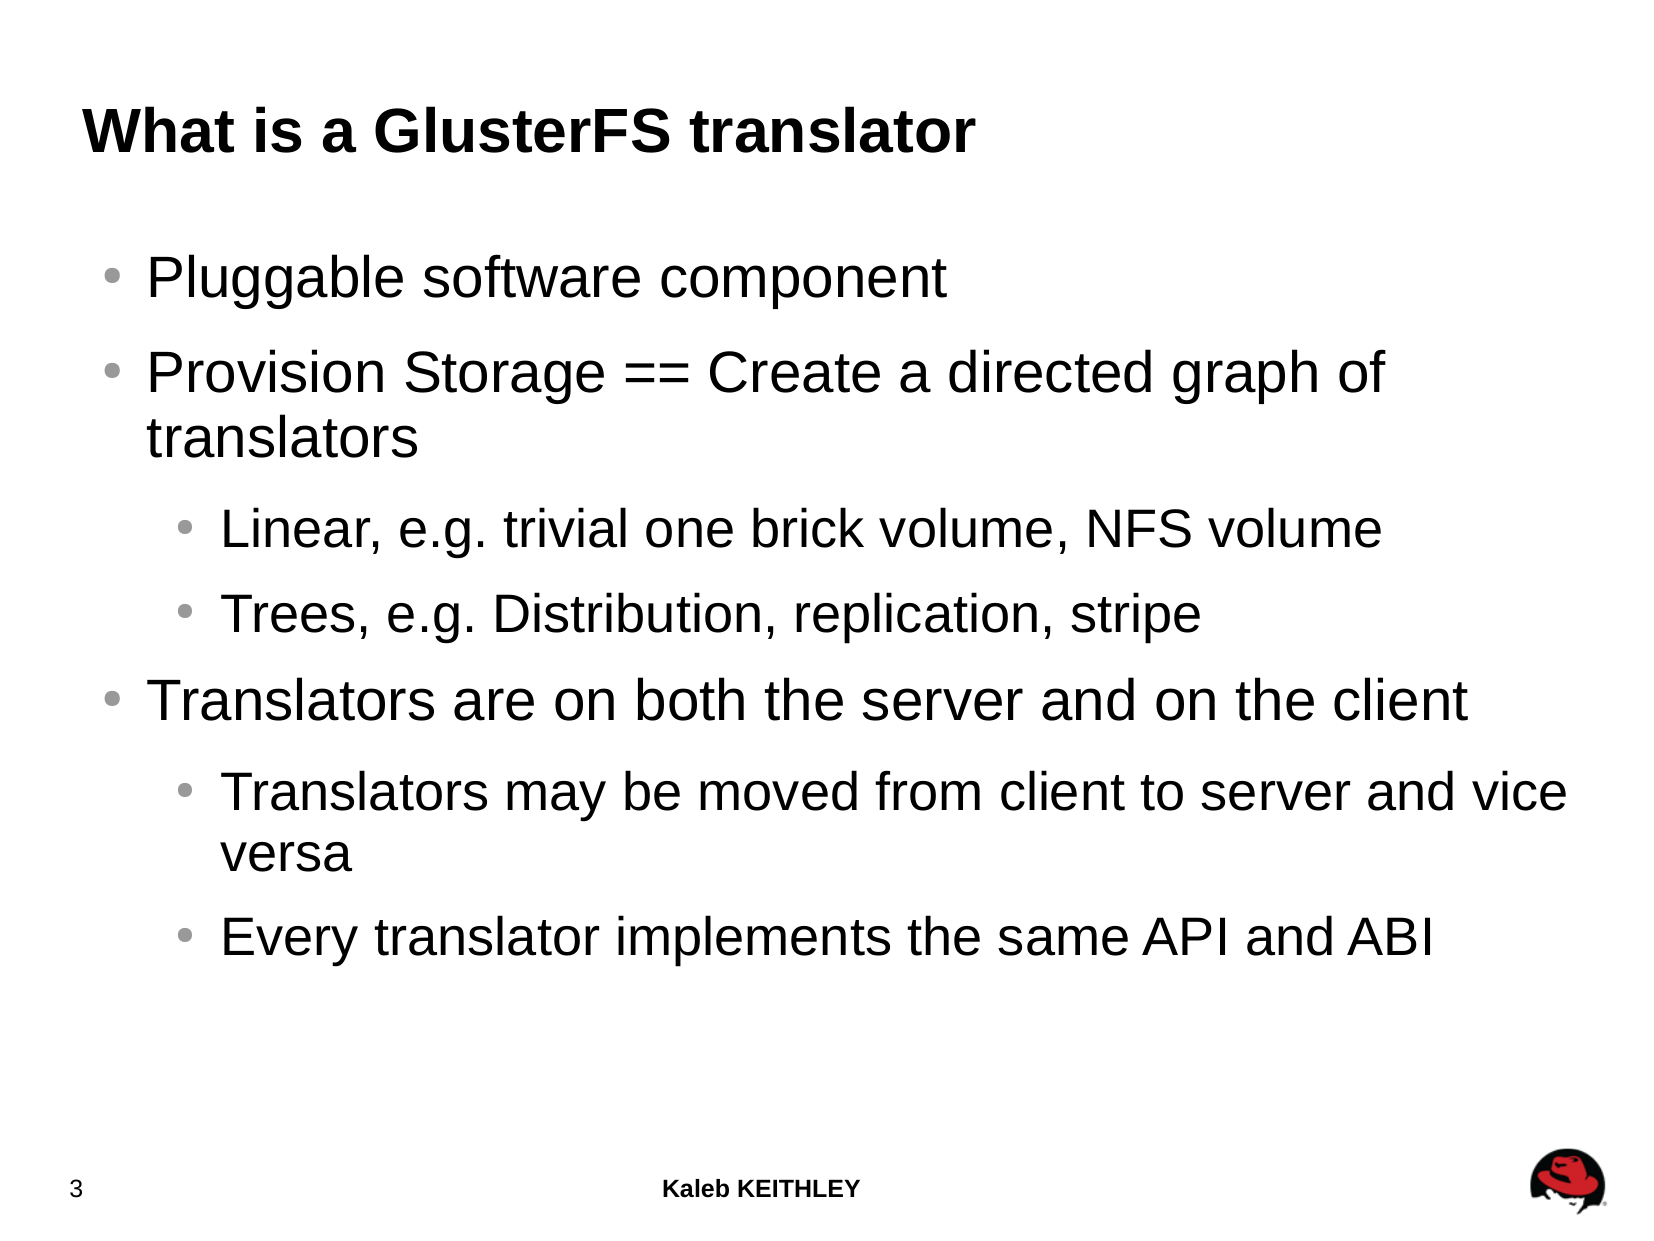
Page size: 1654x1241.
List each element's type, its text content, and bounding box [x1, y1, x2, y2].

picture [1529, 1146, 1613, 1224]
title What is a GlusterFS translator [82, 37, 1571, 226]
list Pluggable software component Provision Storage == Create a directed graph of translators Linear, e.g. trivial one brick volume, NFS volume Trees, e.g. Distribution, replication, stripe Translators are on both the server and on the client Translators may be moved from client to server and vice versa Every translator implements the same API and ABI [86, 244, 1576, 1039]
